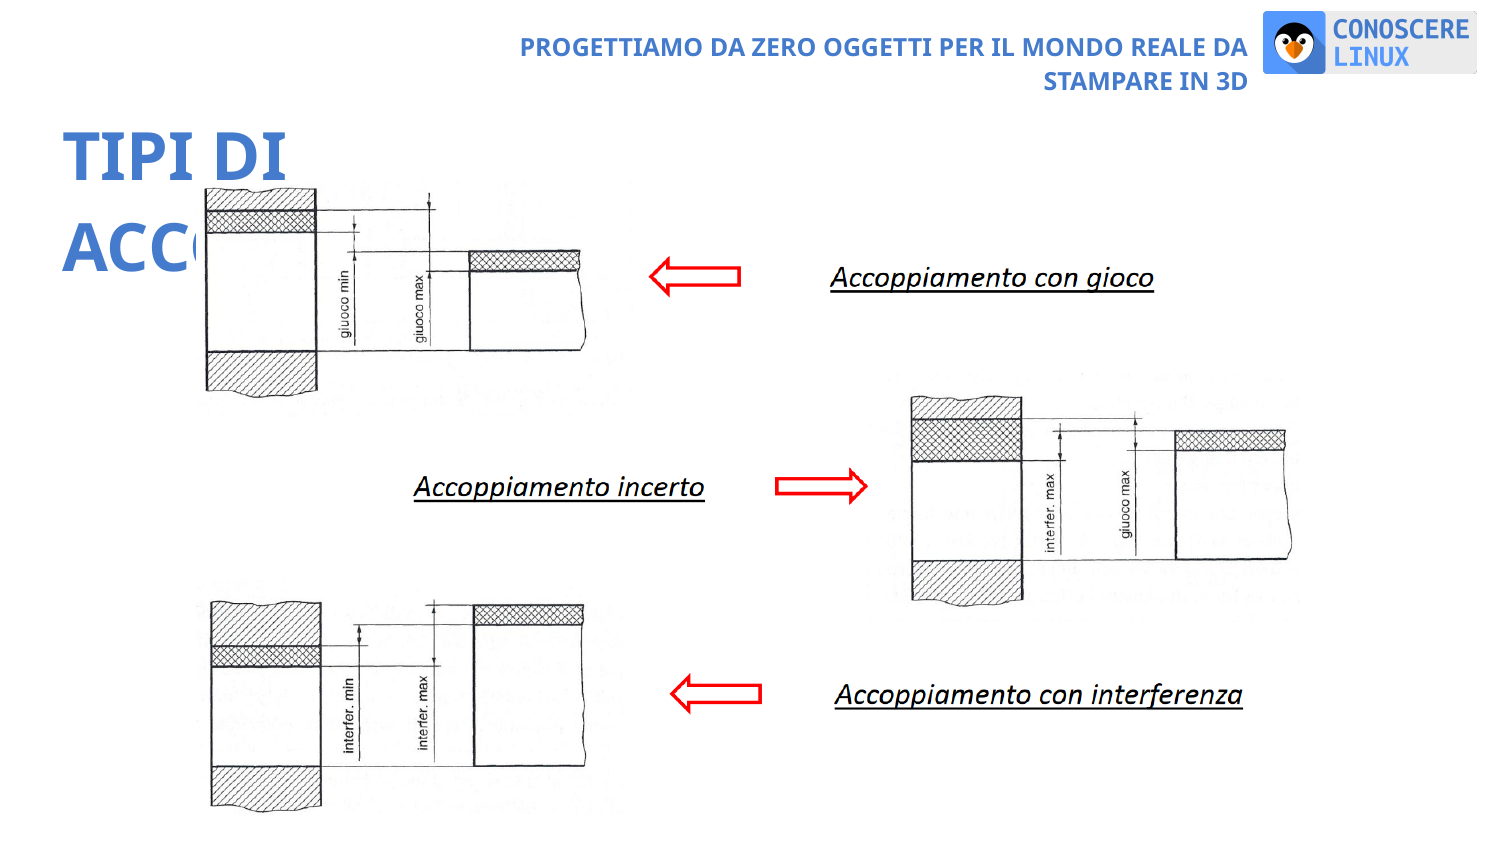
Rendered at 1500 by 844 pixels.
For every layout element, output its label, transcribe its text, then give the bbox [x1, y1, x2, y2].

picture [196, 180, 1300, 815]
text_box TIPI DI ACCOPPIAMENTO [47, 102, 780, 260]
picture [1263, 11, 1477, 74]
text_box PROGETTIAMO DA ZERO OGGETTI PER IL MONDO REALE DA STAMPARE IN 3D [437, 21, 1264, 91]
